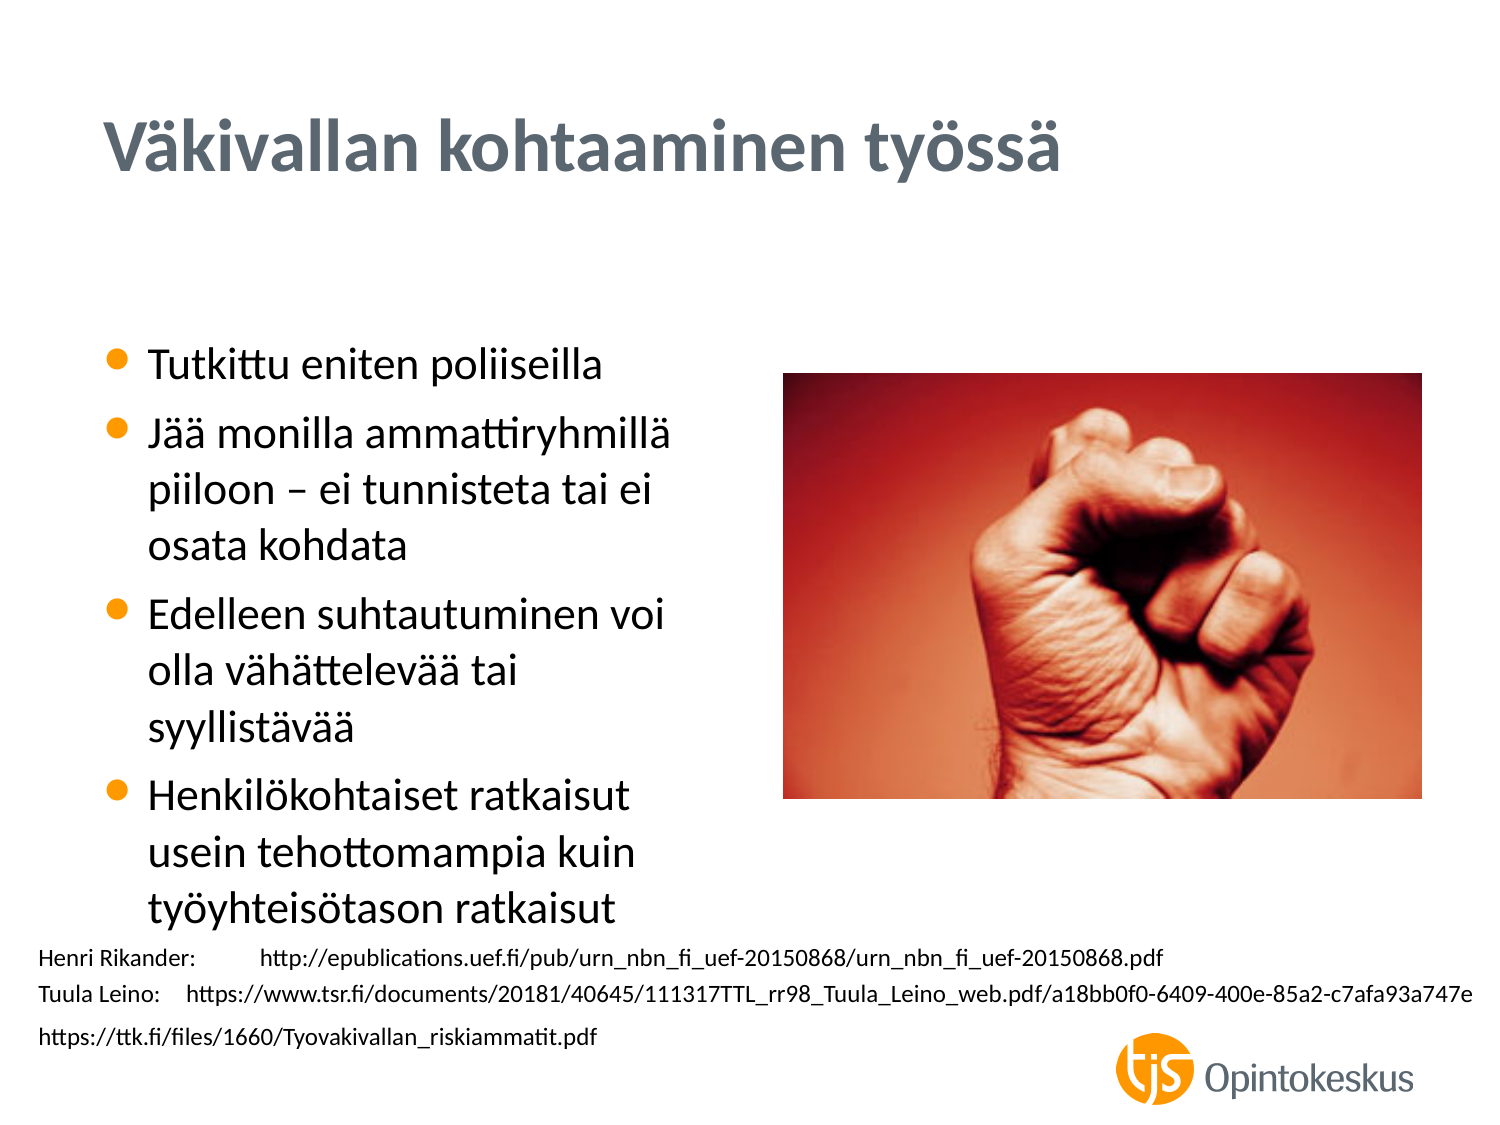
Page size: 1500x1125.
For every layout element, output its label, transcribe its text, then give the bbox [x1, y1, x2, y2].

text_box Henri Rikander: http://epublications.uef.fi/pub/urn_nbn_fi_uef-20150868/urn_nbn_fi_uef-20150868.pdf [23, 934, 1500, 970]
picture [783, 373, 1422, 799]
picture [1116, 1058, 1413, 1105]
list Tutkittu eniten poliiseilla Jää monilla ammattiryhmillä piiloon – ei tunnisteta tai ei osata kohdata Edelleen suhtautuminen voi olla vähättelevää tai syyllistävää Henkilökohtaiset ratkaisut usein tehottomampia kuin työyhteisötason ratkaisut [88, 324, 739, 934]
text_box Tuula Leino: https://www.tsr.fi/documents/20181/40645/111317TTL_rr98_Tuula_Leino_web.pdf/a18bb0f0-6409-400e-85a2-c7afa93a747e [23, 970, 1500, 1013]
text_box https://ttk.fi/files/1660/Tyovakivallan_riskiammatit.pdf [23, 1013, 1500, 1058]
title Väkivallan kohtaaminen työssä [88, 88, 1412, 266]
